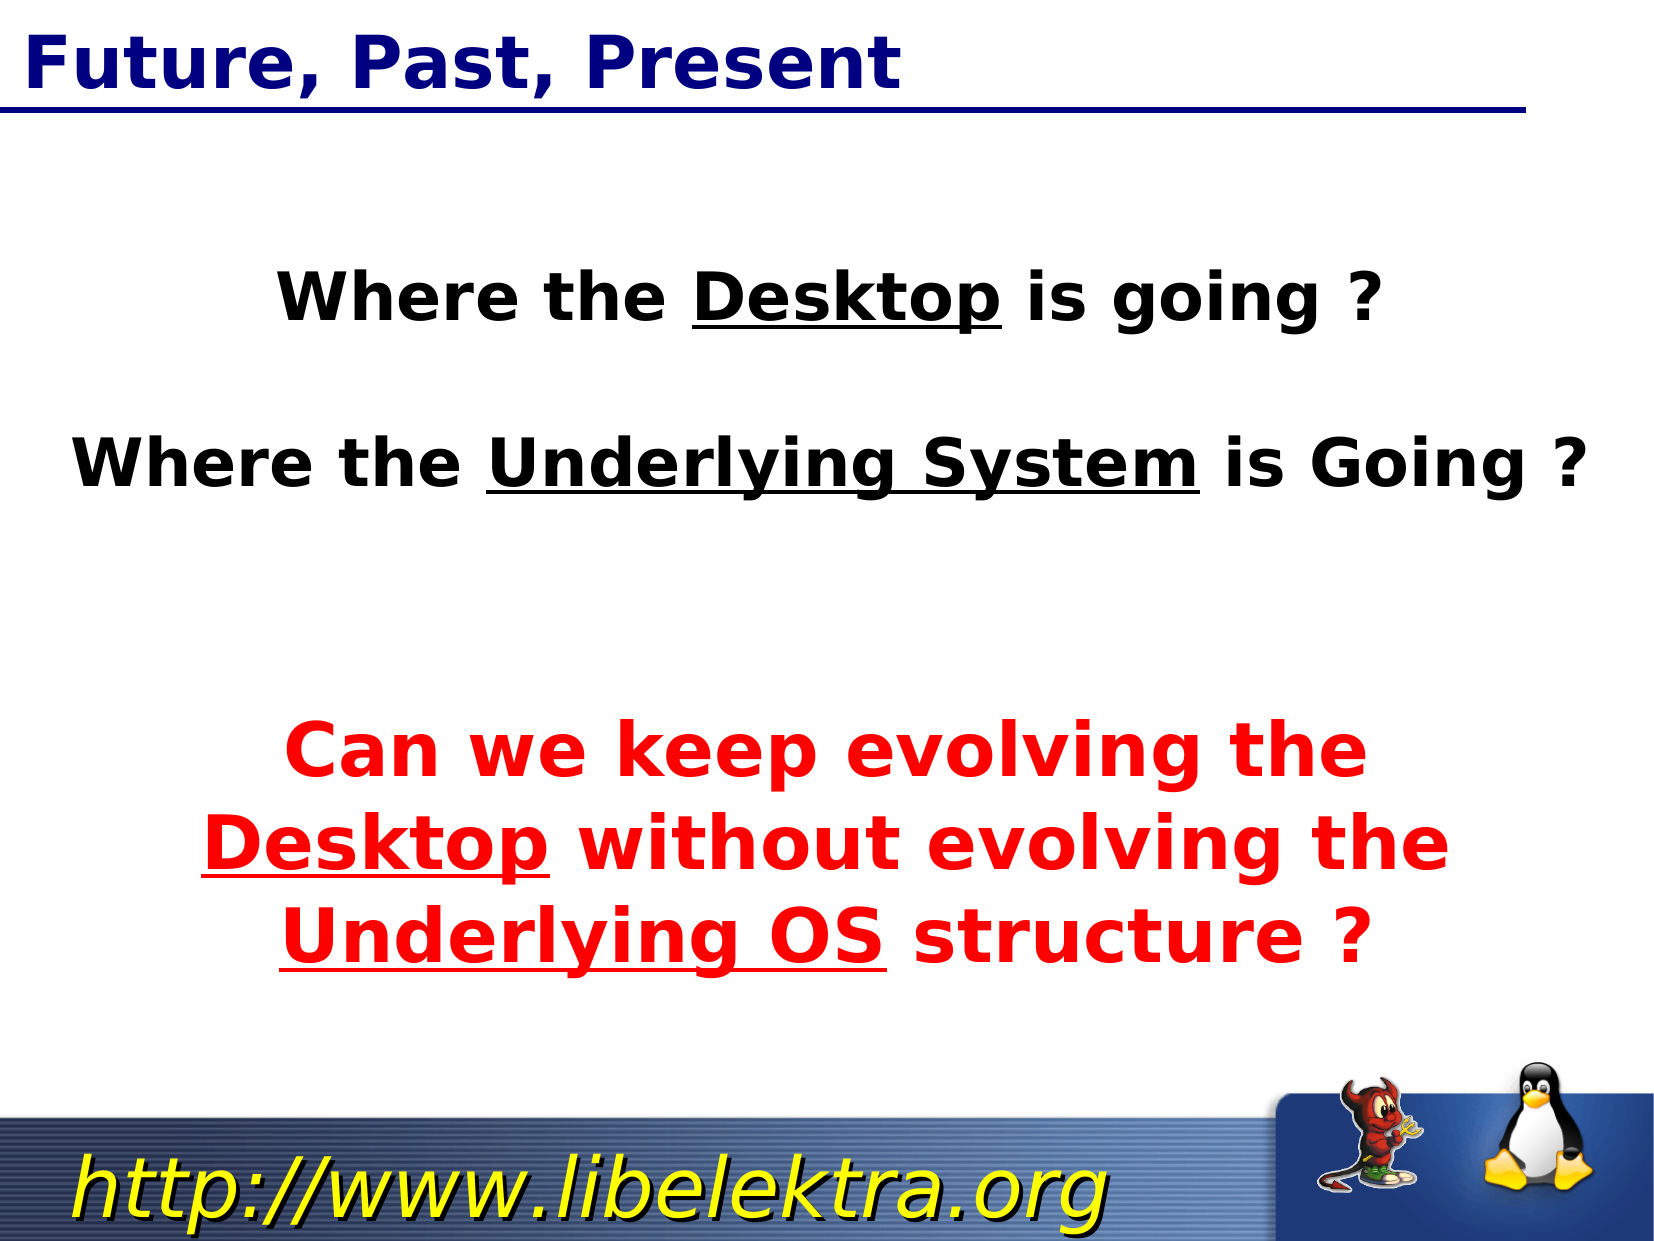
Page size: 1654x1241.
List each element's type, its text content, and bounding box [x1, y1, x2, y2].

text_box Where the Desktop is going ? Where the Underlying System is Going ? [70, 253, 1591, 528]
picture [0, 1061, 1654, 1241]
text_box Can we keep evolving the Desktop without evolving the Underlying OS structure ? [112, 703, 1542, 978]
text_box Future, Past, Present [22, 14, 1611, 111]
